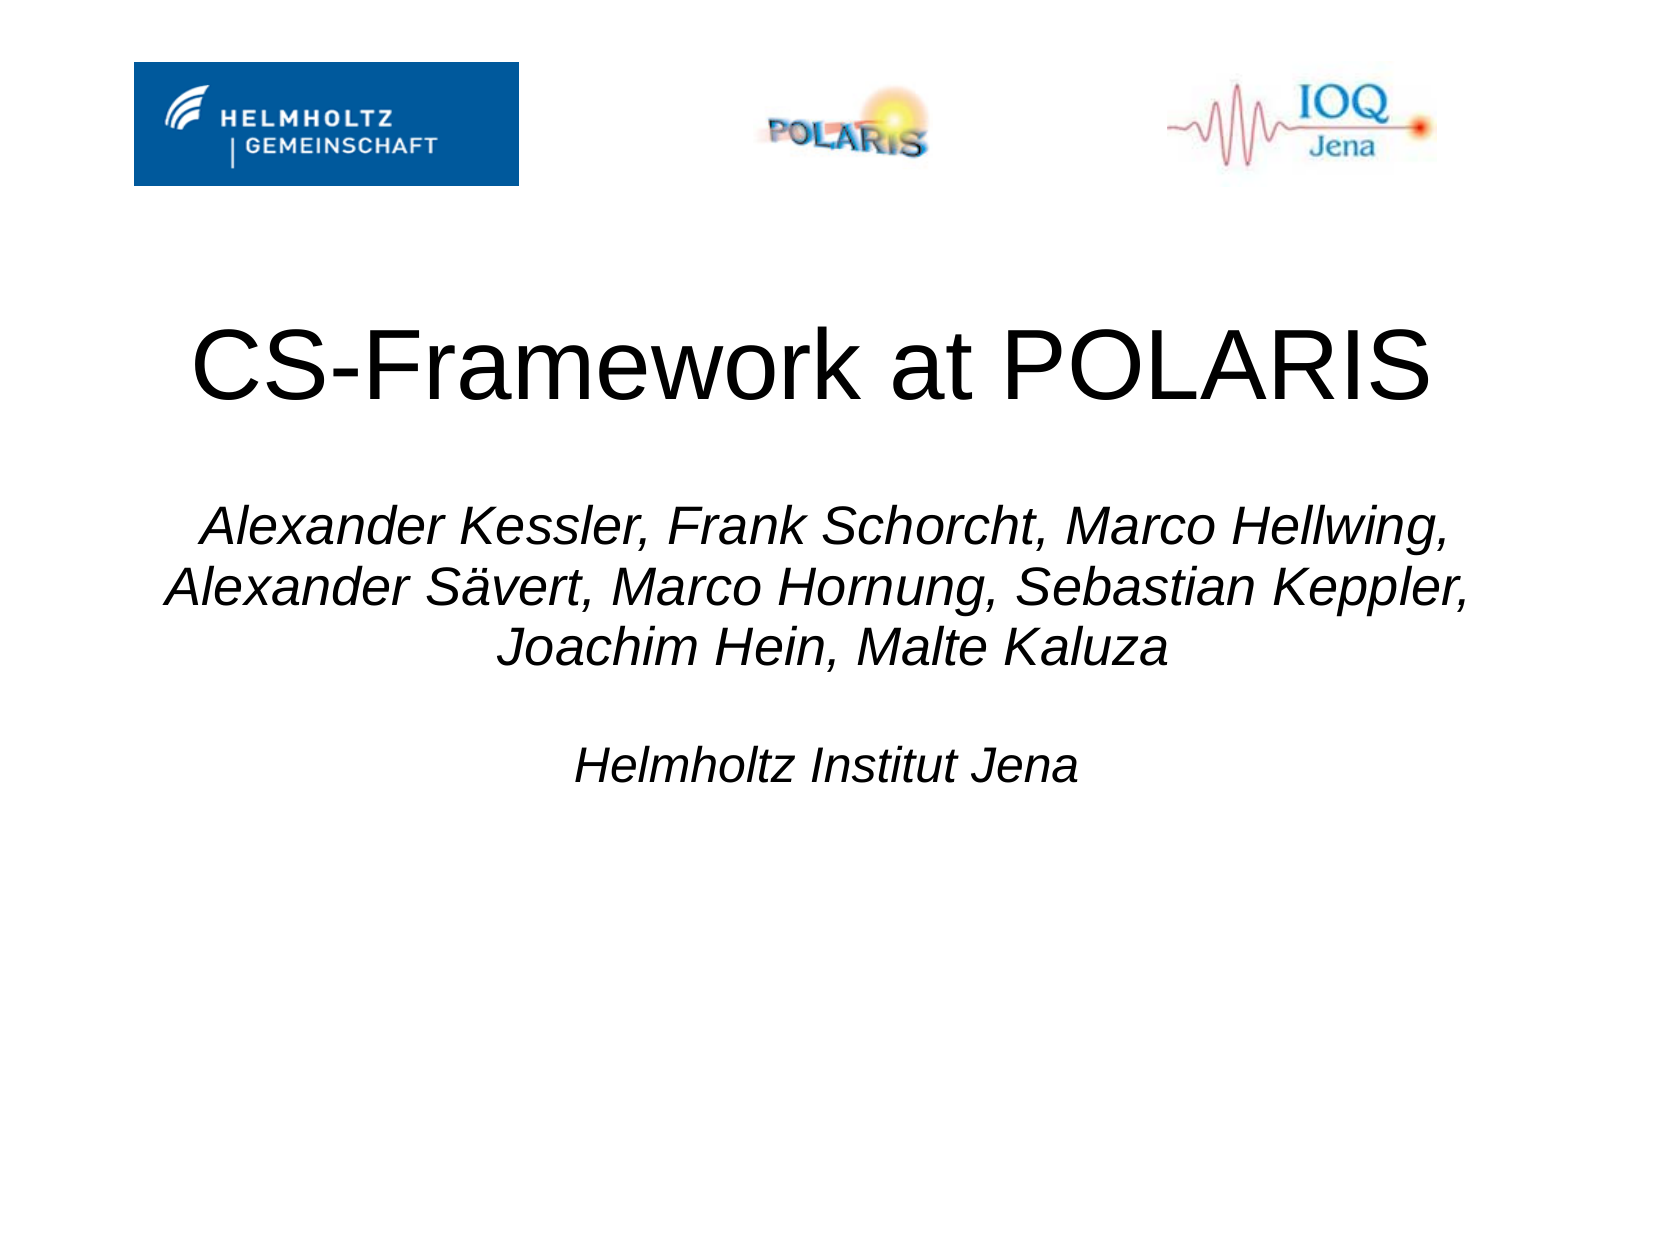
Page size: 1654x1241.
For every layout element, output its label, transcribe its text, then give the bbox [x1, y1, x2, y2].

picture [1167, 61, 1437, 187]
picture [134, 62, 519, 186]
picture [753, 69, 933, 179]
subtitle CS-Framework at POLARIS Alexander Kessler, Frank Schorcht, Marco Hellwing, Alexander Sävert, Marco Hornung, Sebastian Keppler, Joachim Hein, Malte Kaluza Helmholtz Institut Jena [82, 49, 1571, 1109]
